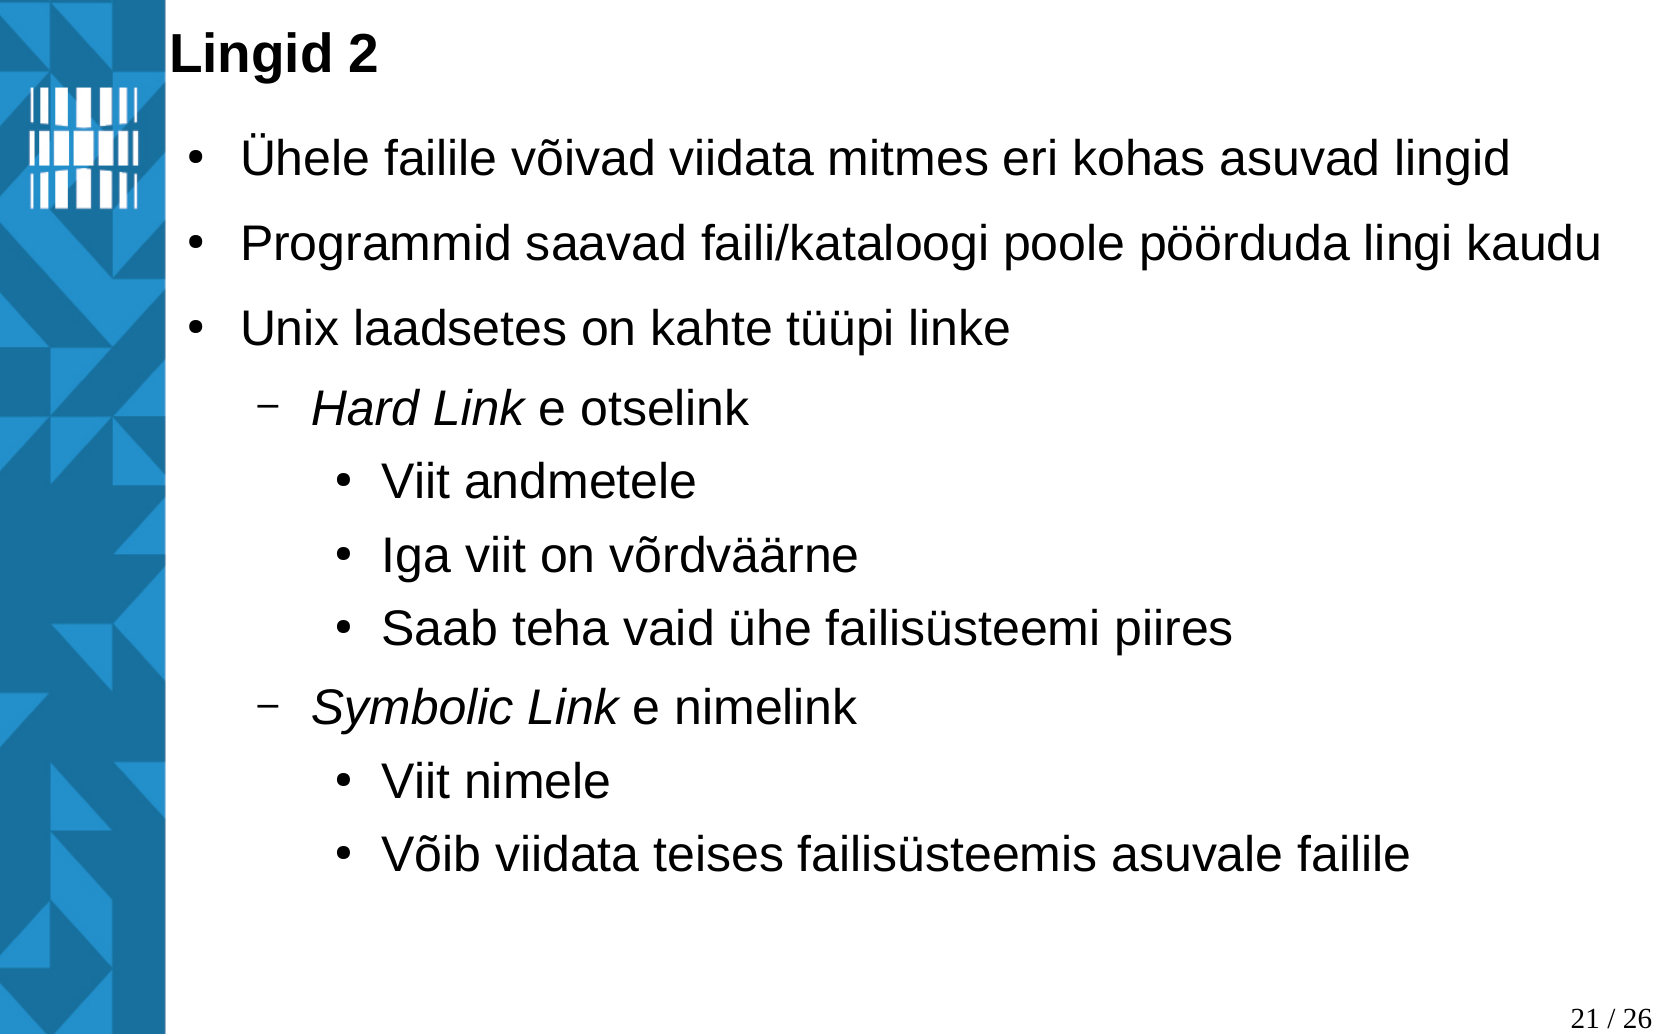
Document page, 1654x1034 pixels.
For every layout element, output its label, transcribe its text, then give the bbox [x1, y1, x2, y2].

list Ühele failile võivad viidata mitmes eri kohas asuvad lingid Programmid saavad faili/kataloogi poole pöörduda lingi kaudu Unix laadsetes on kahte tüüpi linke Hard Link e otselink Viit andmetele Iga viit on võrdväärne Saab teha vaid ühe failisüsteemi piires Symbolic Link e nimelink Viit nimele Võib viidata teises failisüsteemis asuvale failile [169, 129, 1630, 997]
title Lingid 2 [169, 11, 1571, 95]
